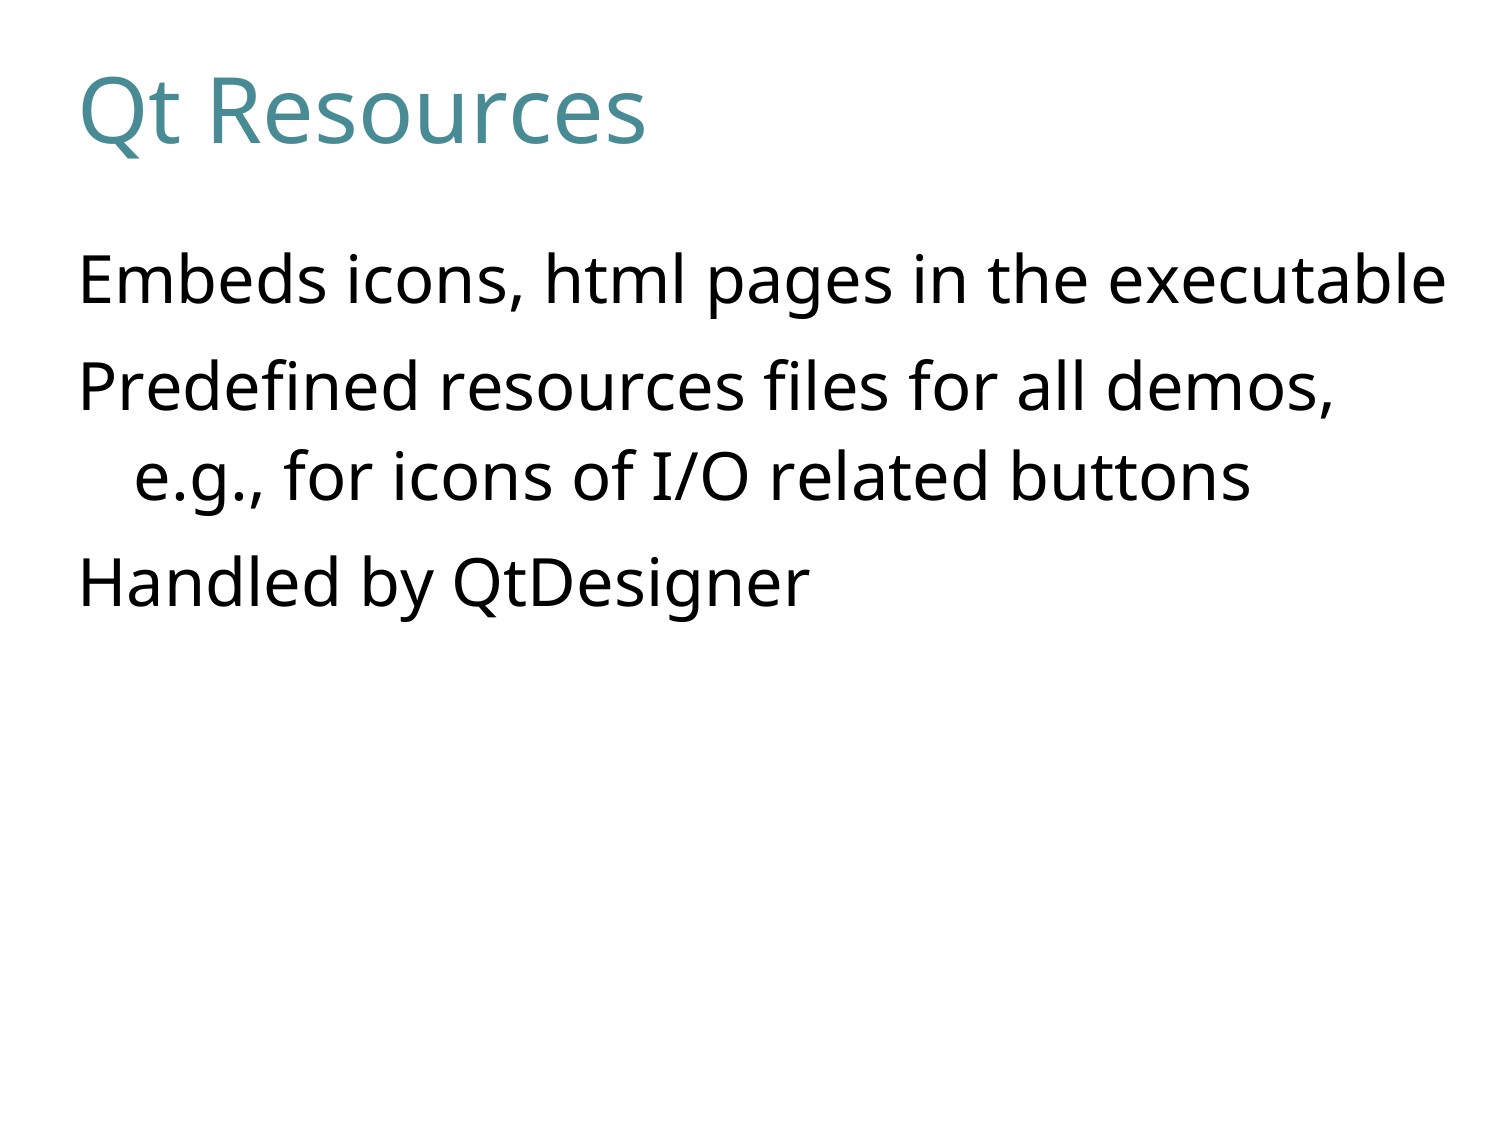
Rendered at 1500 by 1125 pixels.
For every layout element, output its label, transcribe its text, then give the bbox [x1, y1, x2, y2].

list Embeds icons, html pages in the executable Predefined resources files for all demos, e.g., for icons of I/O related buttons Handled by QtDesigner [62, 224, 1474, 1016]
title Qt Resources [62, 37, 1393, 224]
